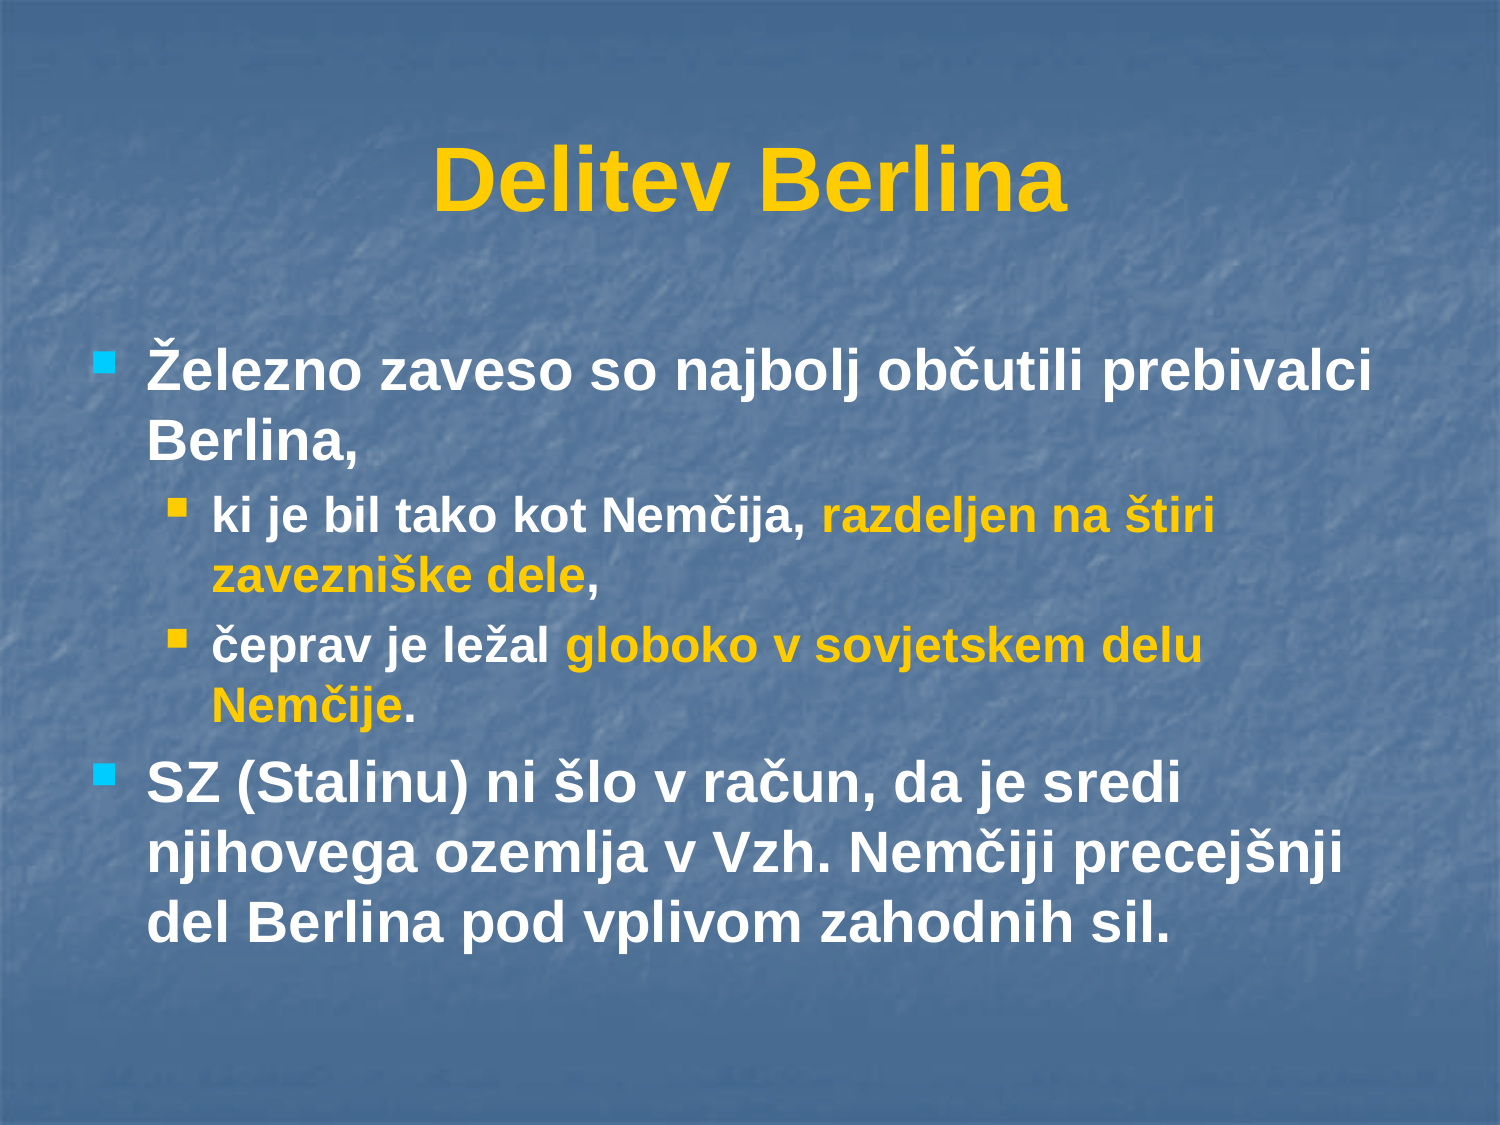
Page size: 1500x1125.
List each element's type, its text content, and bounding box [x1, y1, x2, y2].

list Železno zaveso so najbolj občutili prebivalci Berlina, ki je bil tako kot Nemčija, razdeljen na štiri zavezniške dele, čeprav je ležal globoko v sovjetskem delu Nemčije. SZ (Stalinu) ni šlo v račun, da je sredi njihovega ozemlja v Vzh. Nemčiji precejšnji del Berlina pod vplivom zahodnih sil. [75, 324, 1425, 1000]
title Delitev Berlina [75, 62, 1425, 288]
picture [0, 0, 1500, 1125]
